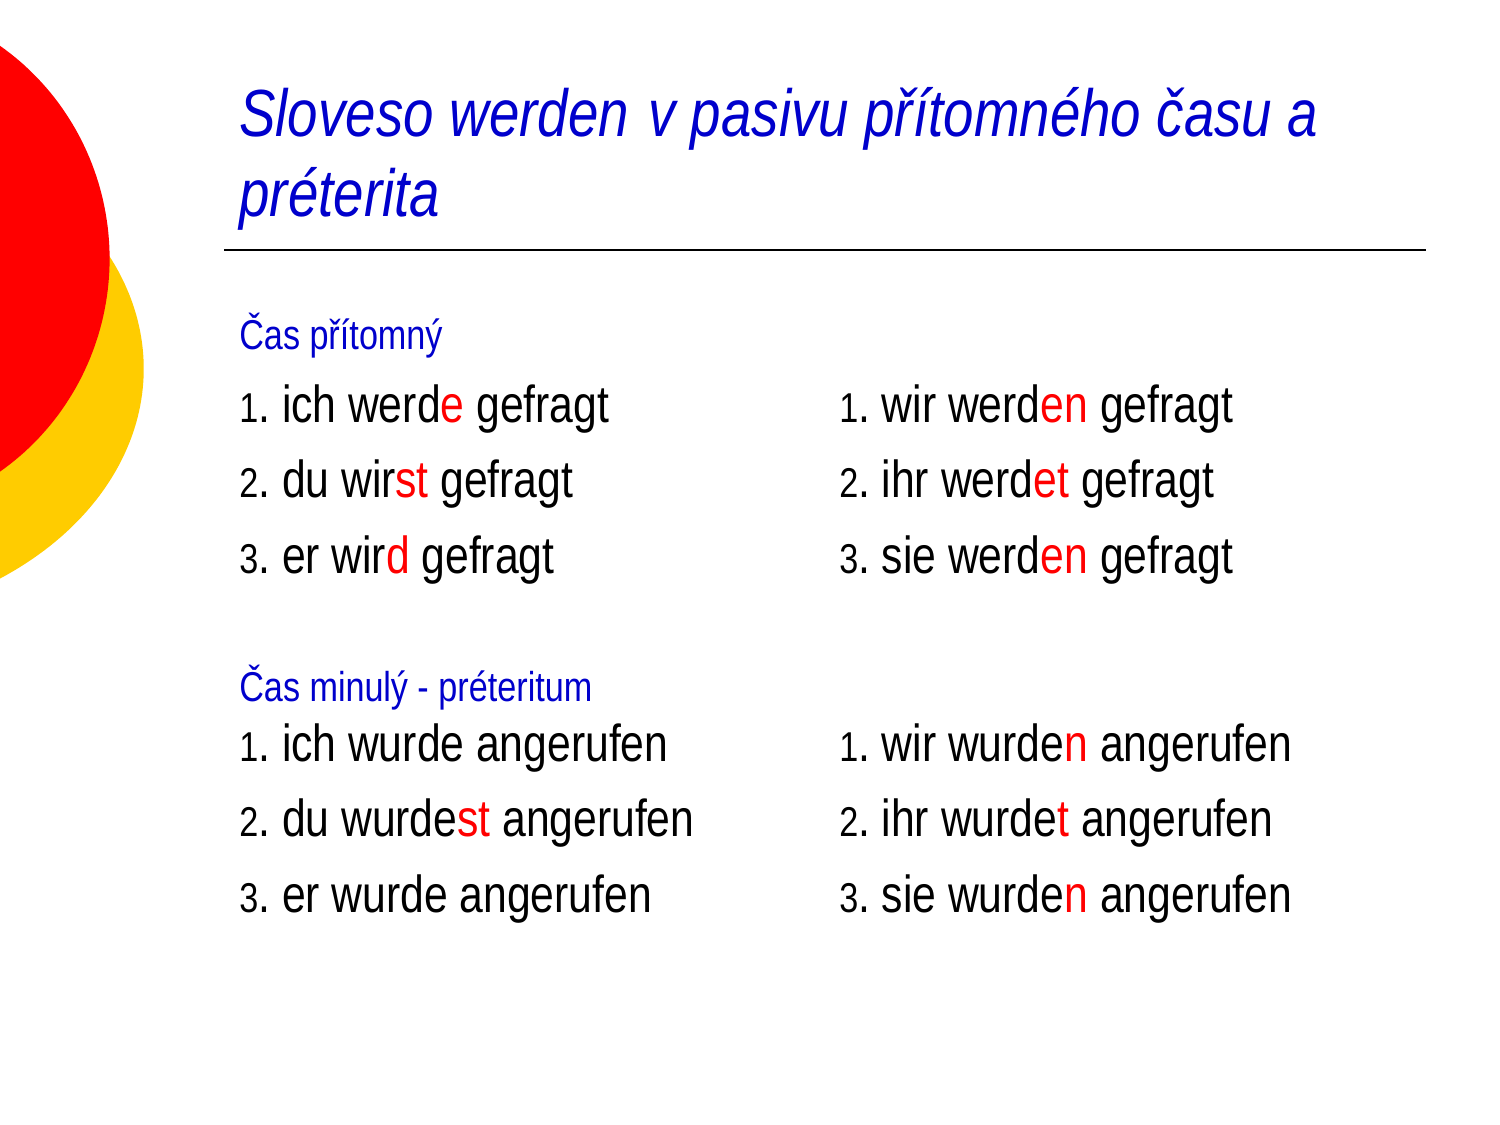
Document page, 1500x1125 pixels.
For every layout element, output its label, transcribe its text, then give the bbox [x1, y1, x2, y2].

title Sloveso werden v pasivu přítomného času a préterita [224, 49, 1425, 237]
list Čas přítomný 1. ich werde gefragt 1. wir werden gefragt 2. du wirst gefragt 2. ihr werdet gefragt 3. er wird gefragt 3. sie werden gefragt Čas minulý - préteritum 1. ich wurde angerufen 1. wir wurden angerufen 2. du wurdest angerufen 2. ihr wurdet angerufen 3. er wurde angerufen 3. sie wurden angerufen [224, 299, 1425, 1007]
